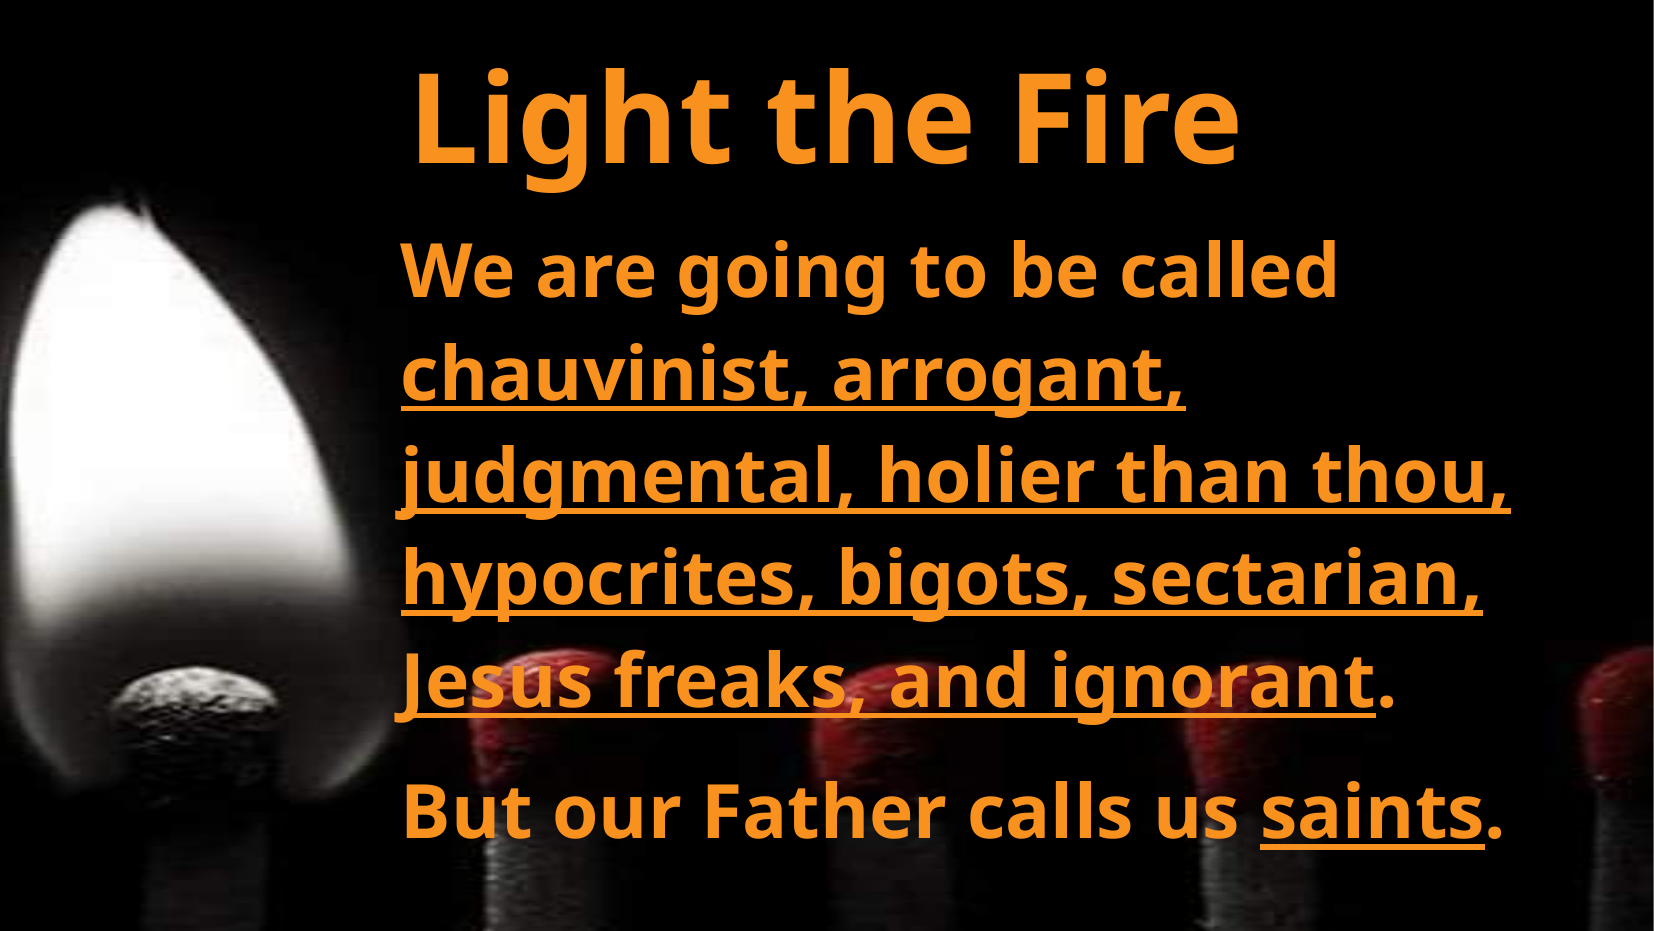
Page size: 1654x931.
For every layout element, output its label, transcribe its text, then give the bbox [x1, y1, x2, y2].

picture [0, 0, 1654, 931]
title Light the Fire [82, 37, 1571, 193]
list We are going to be called chauvinist, arrogant, judgmental, holier than thou, hypocrites, bigots, sectarian, Jesus freaks, and ignorant. But our Father calls us saints. [330, 217, 1571, 886]
